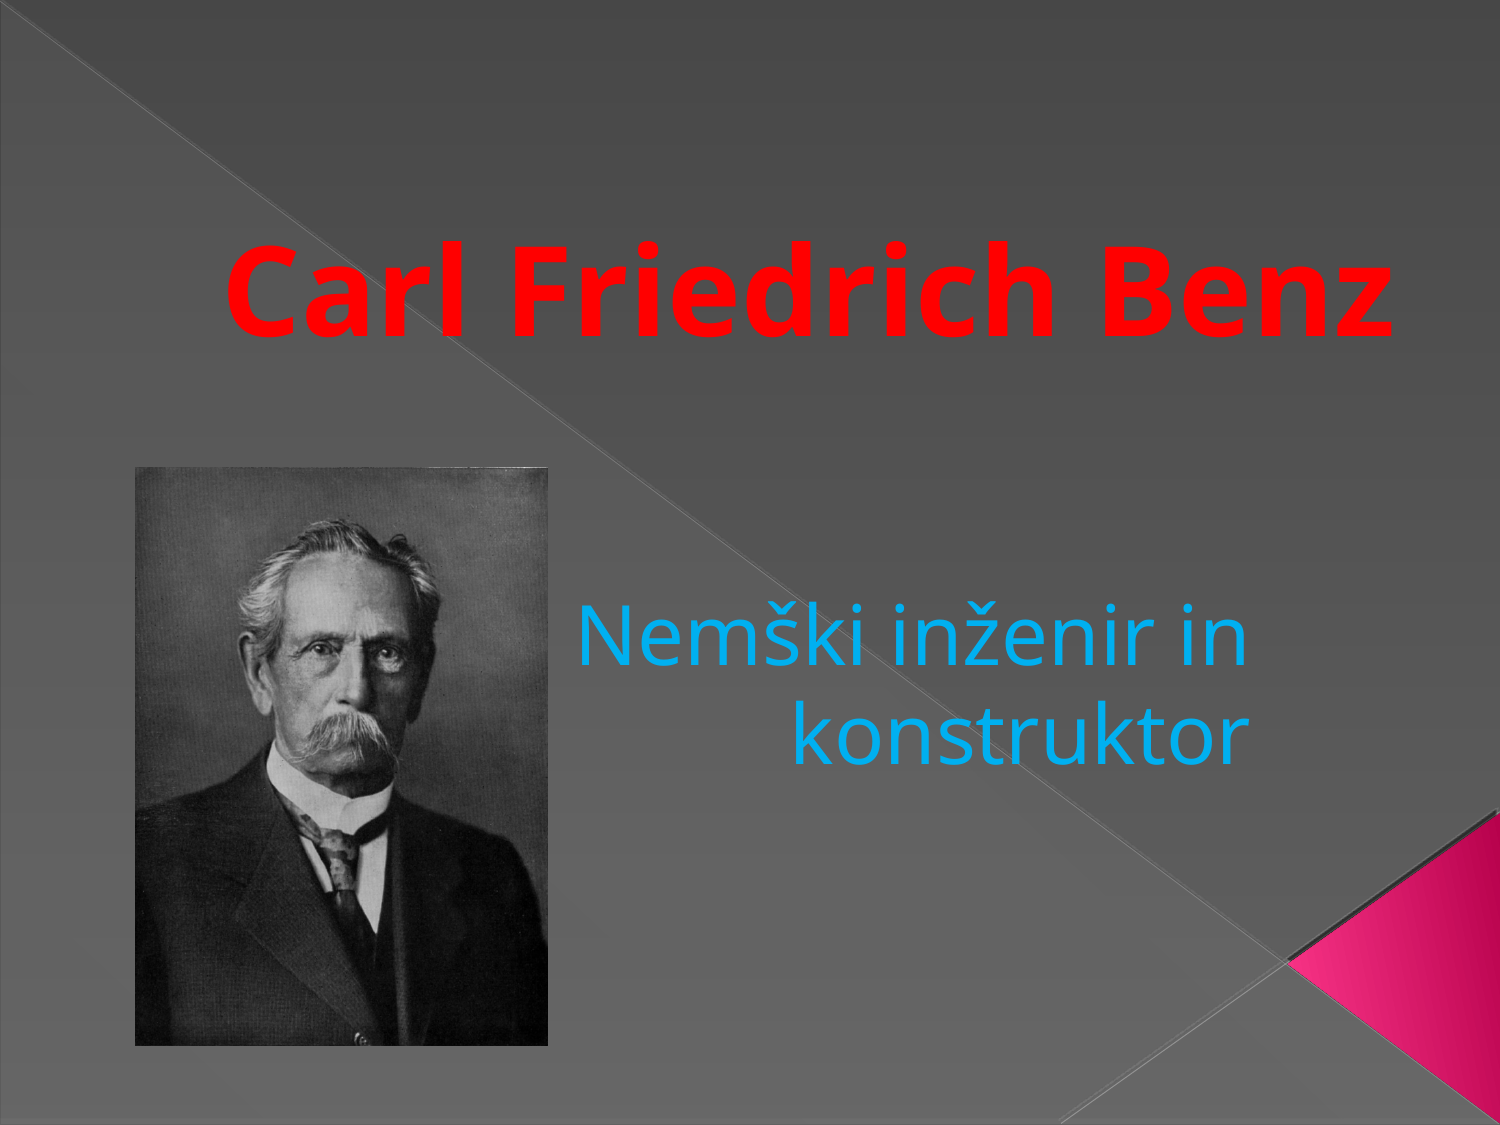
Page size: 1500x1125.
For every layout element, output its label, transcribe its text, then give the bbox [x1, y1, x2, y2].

subtitle Nemški inženir in konstruktor [548, 574, 1273, 862]
picture [135, 467, 548, 1046]
title Carl Friedrich Benz [88, 127, 1412, 369]
